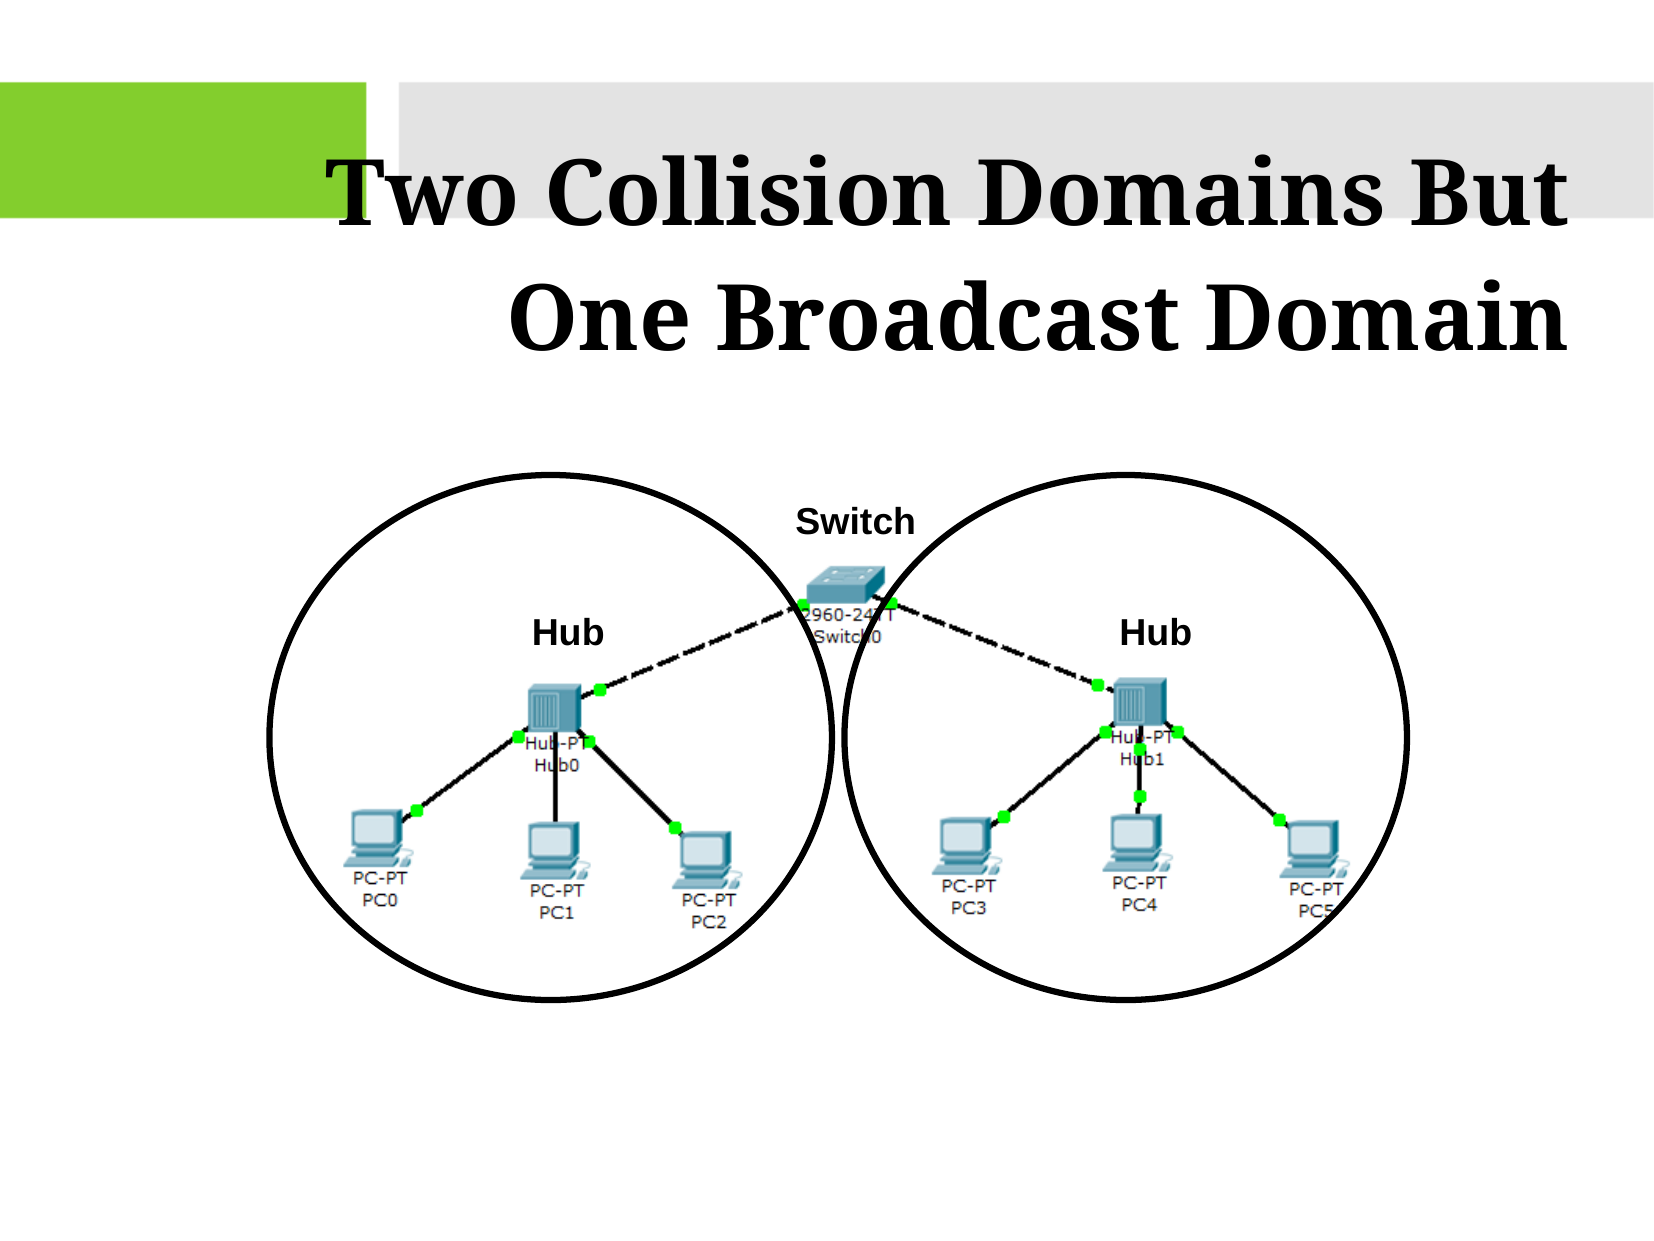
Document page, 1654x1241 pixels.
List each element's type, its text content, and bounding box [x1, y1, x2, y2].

text_box Hub [456, 599, 645, 661]
picture [0, 0, 1654, 1241]
title Two Collision Domains But One Broadcast Domain [82, 103, 1571, 401]
text_box Switch [744, 489, 933, 550]
text_box Hub [1044, 599, 1233, 661]
